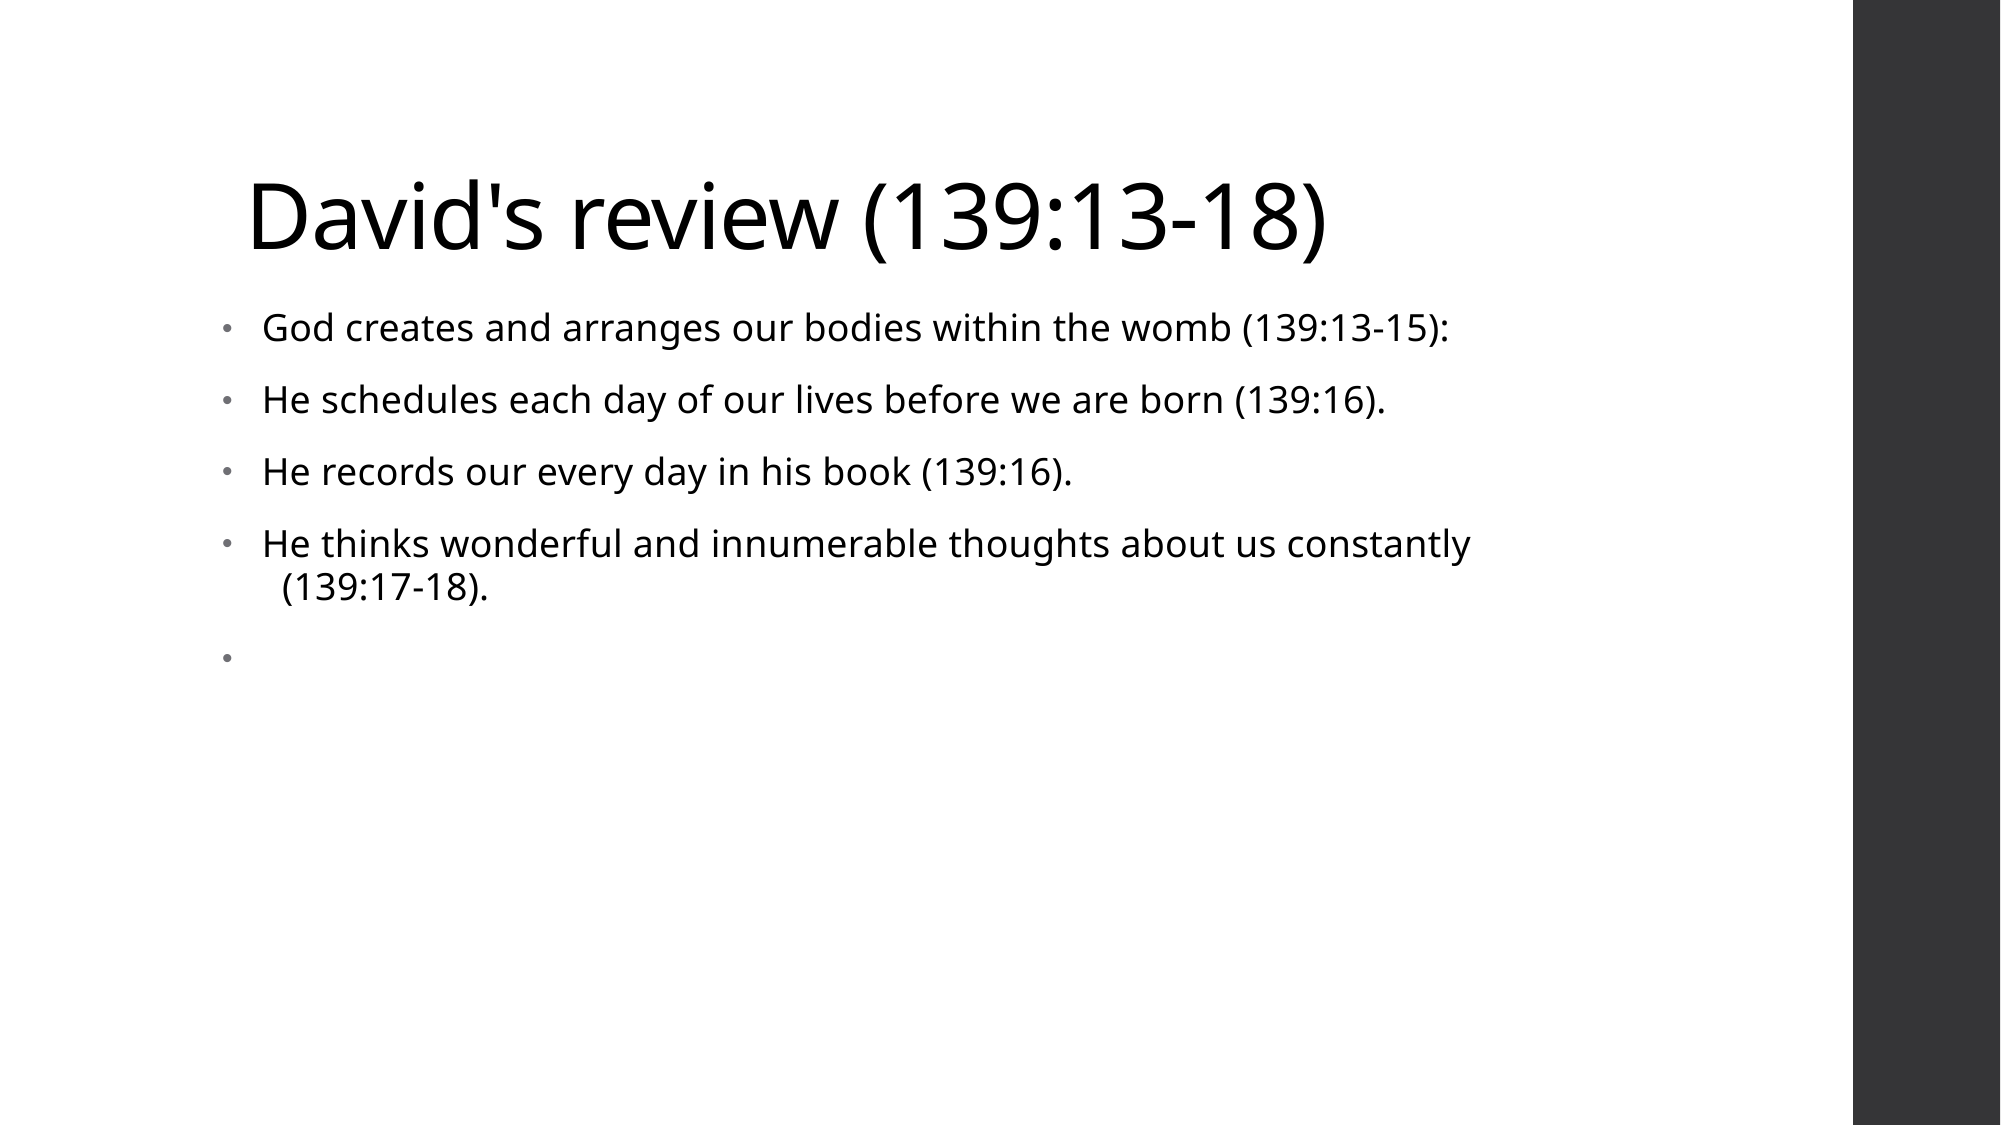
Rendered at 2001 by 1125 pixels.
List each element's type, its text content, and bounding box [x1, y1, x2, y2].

list God creates and arranges our bodies within the womb (139:13-15): He schedules each day of our lives before we are born (139:16). He records our every day in his book (139:16). He thinks wonderful and innumerable thoughts about us constantly (139:17-18). [206, 299, 1617, 1014]
title David's review (139:13-18) [206, 60, 1797, 278]
